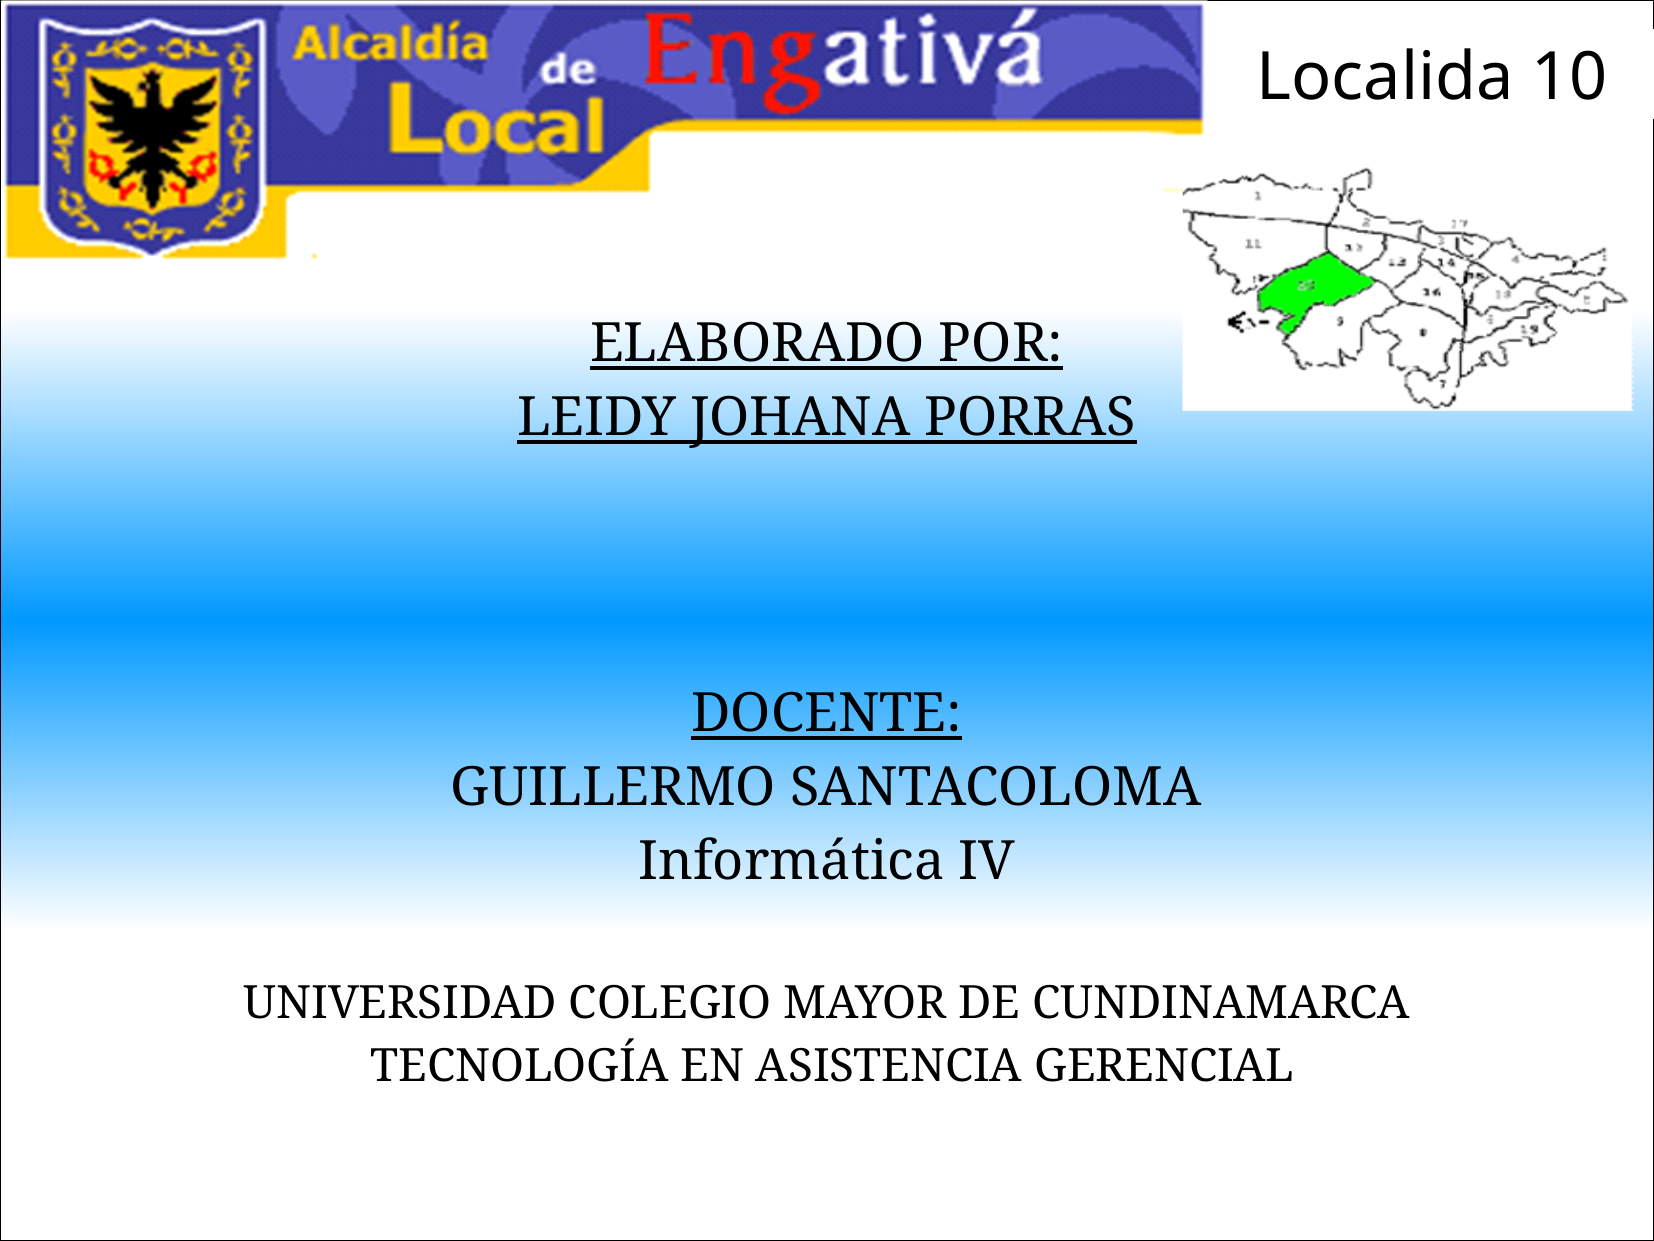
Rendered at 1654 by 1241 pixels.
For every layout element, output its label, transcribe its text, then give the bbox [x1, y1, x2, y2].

text_box Localida 10 [1210, 29, 1654, 119]
subtitle ELABORADO POR: LEIDY JOHANA PORRAS DOCENTE: GUILLERMO SANTACOLOMA Informática IV UNIVERSIDAD COLEGIO MAYOR DE CUNDINAMARCA TECNOLOGÍA EN ASISTENCIA GERENCIAL [82, 297, 1571, 1102]
picture [0, 0, 1636, 414]
